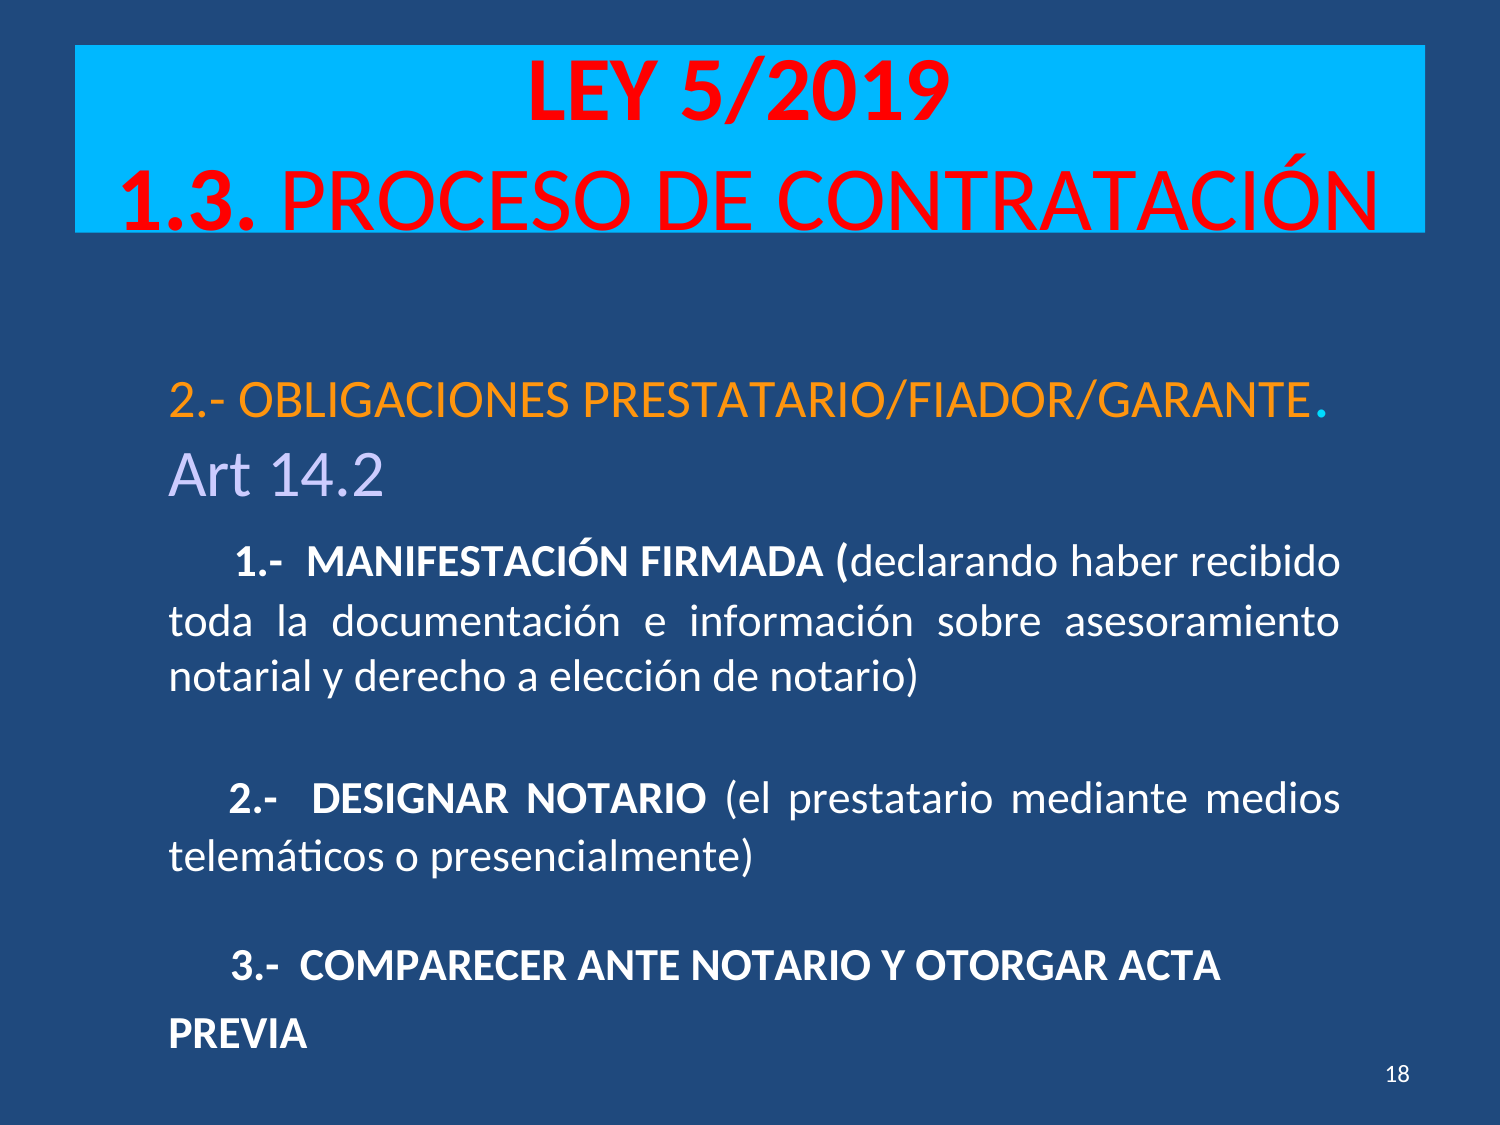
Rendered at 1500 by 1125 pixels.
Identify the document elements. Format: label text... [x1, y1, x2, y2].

text_box 2.- OBLIGACIONES PRESTATARIO/FIADOR/GARANTE. Art 14.2 1.- MANIFESTACIÓN FIRMADA (declarando haber recibido toda la documentación e información sobre asesoramiento notarial y derecho a elección de notario) 2.- DESIGNAR NOTARIO (el prestatario mediante medios telemáticos o presencialmente) 3.- COMPARECER ANTE NOTARIO Y OTORGAR ACTA PREVIA [153, 342, 1357, 998]
text_box LEY 5/2019 1.3. PROCESO DE CONTRATACIÓN [75, 45, 1426, 233]
text_box <número> [1074, 1042, 1426, 1103]
